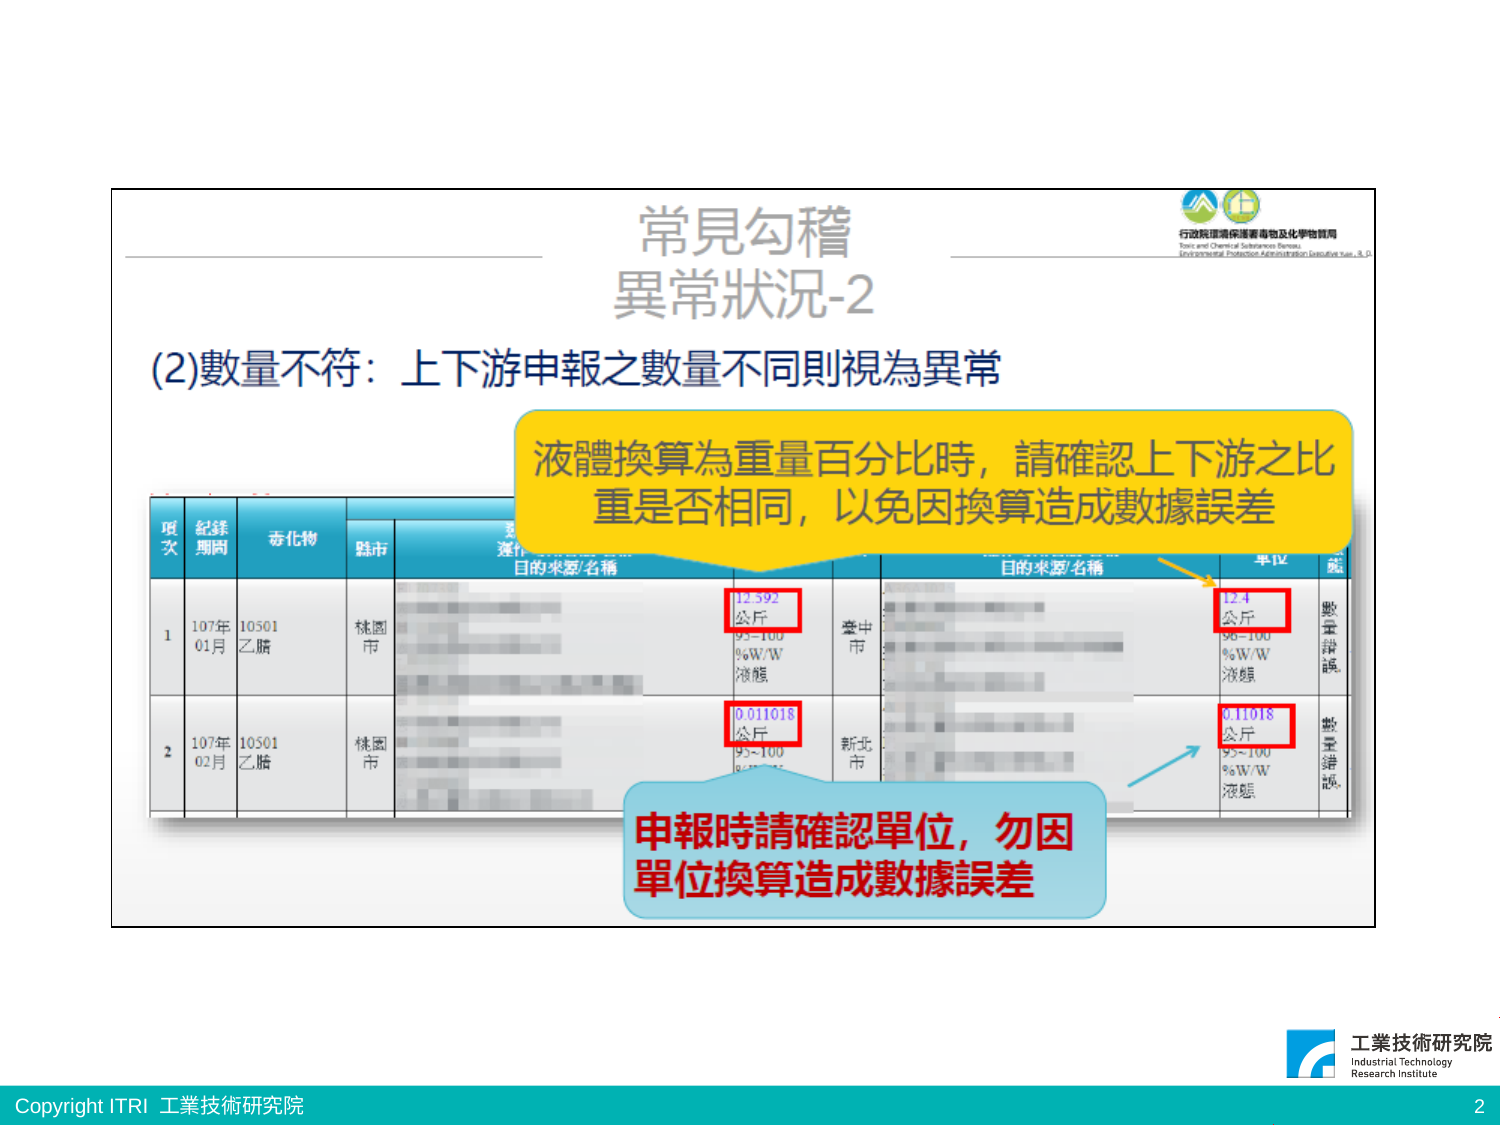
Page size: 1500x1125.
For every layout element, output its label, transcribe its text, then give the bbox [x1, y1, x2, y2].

picture [112, 189, 1374, 927]
text_box <編號> [1406, 1085, 1500, 1125]
